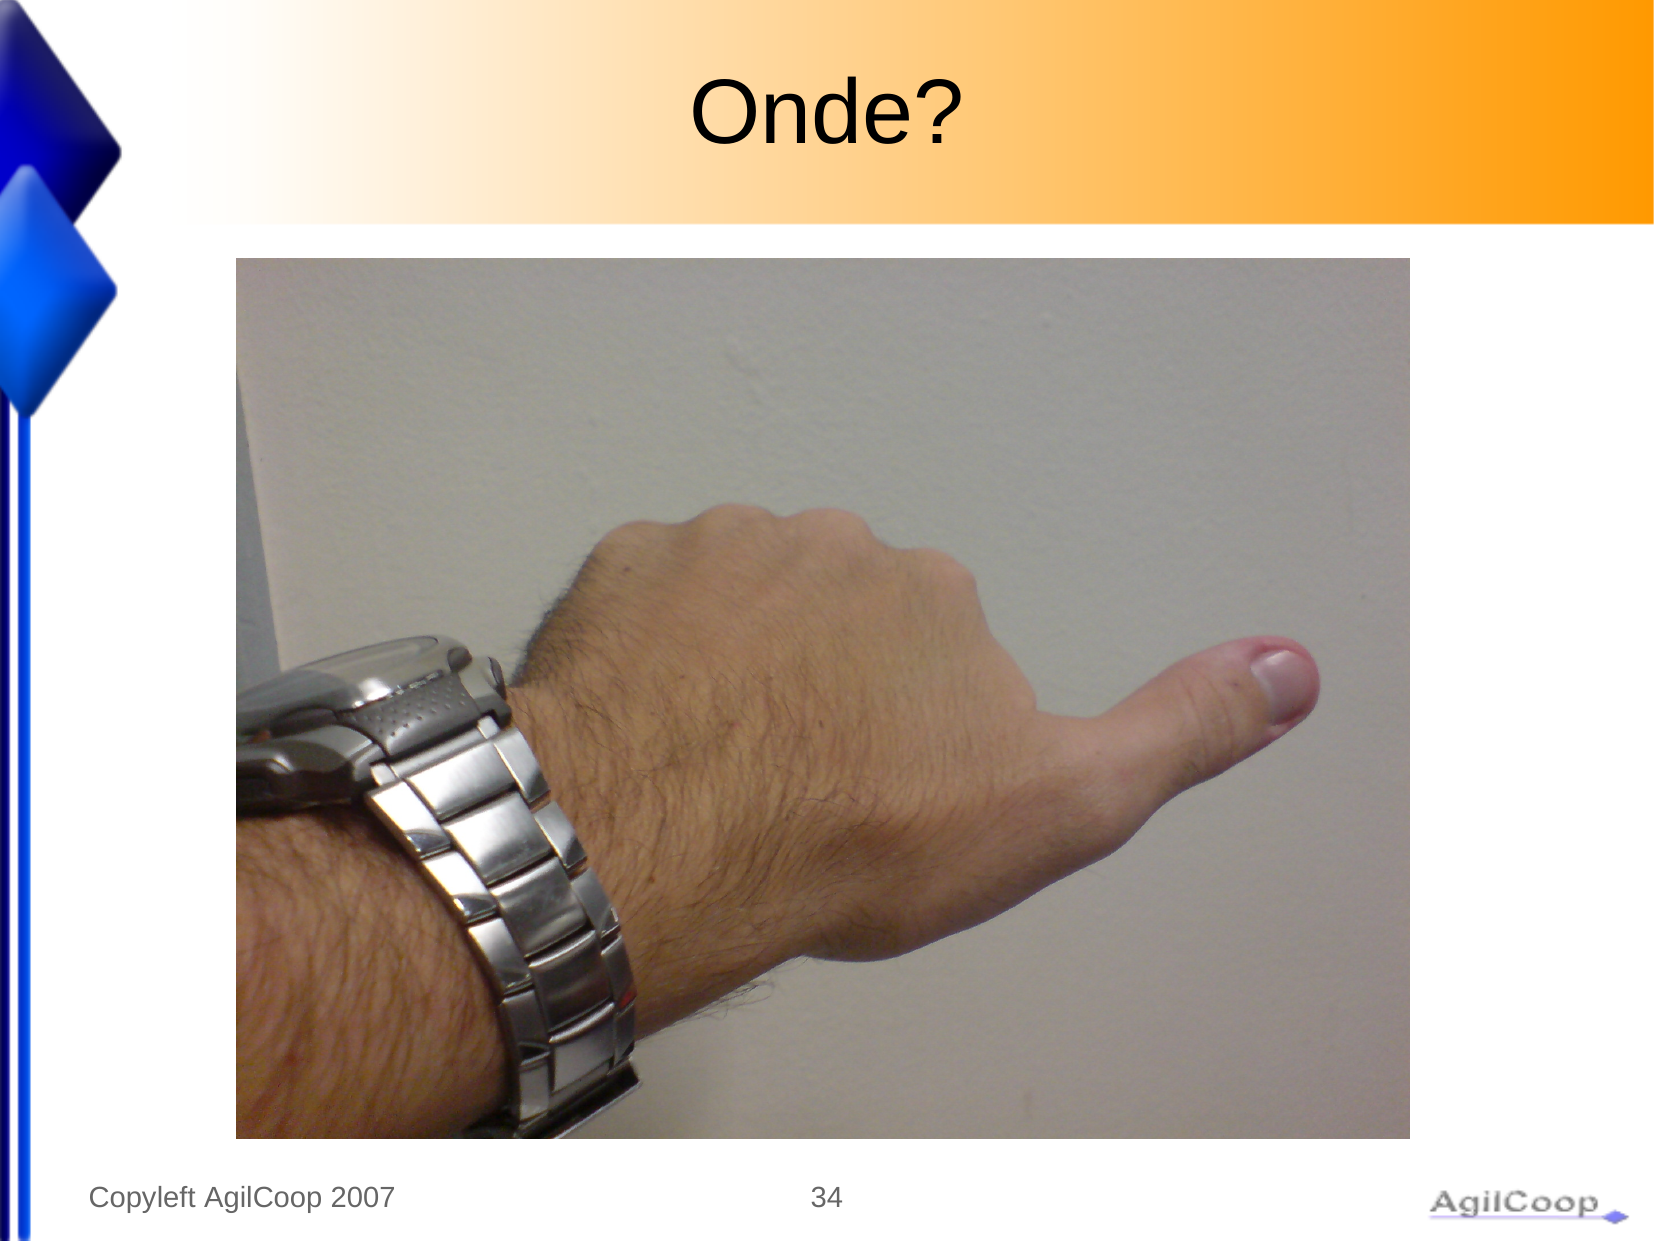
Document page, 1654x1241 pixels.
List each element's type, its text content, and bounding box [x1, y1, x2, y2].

title Onde? [82, 8, 1571, 216]
picture [0, 0, 1654, 1241]
